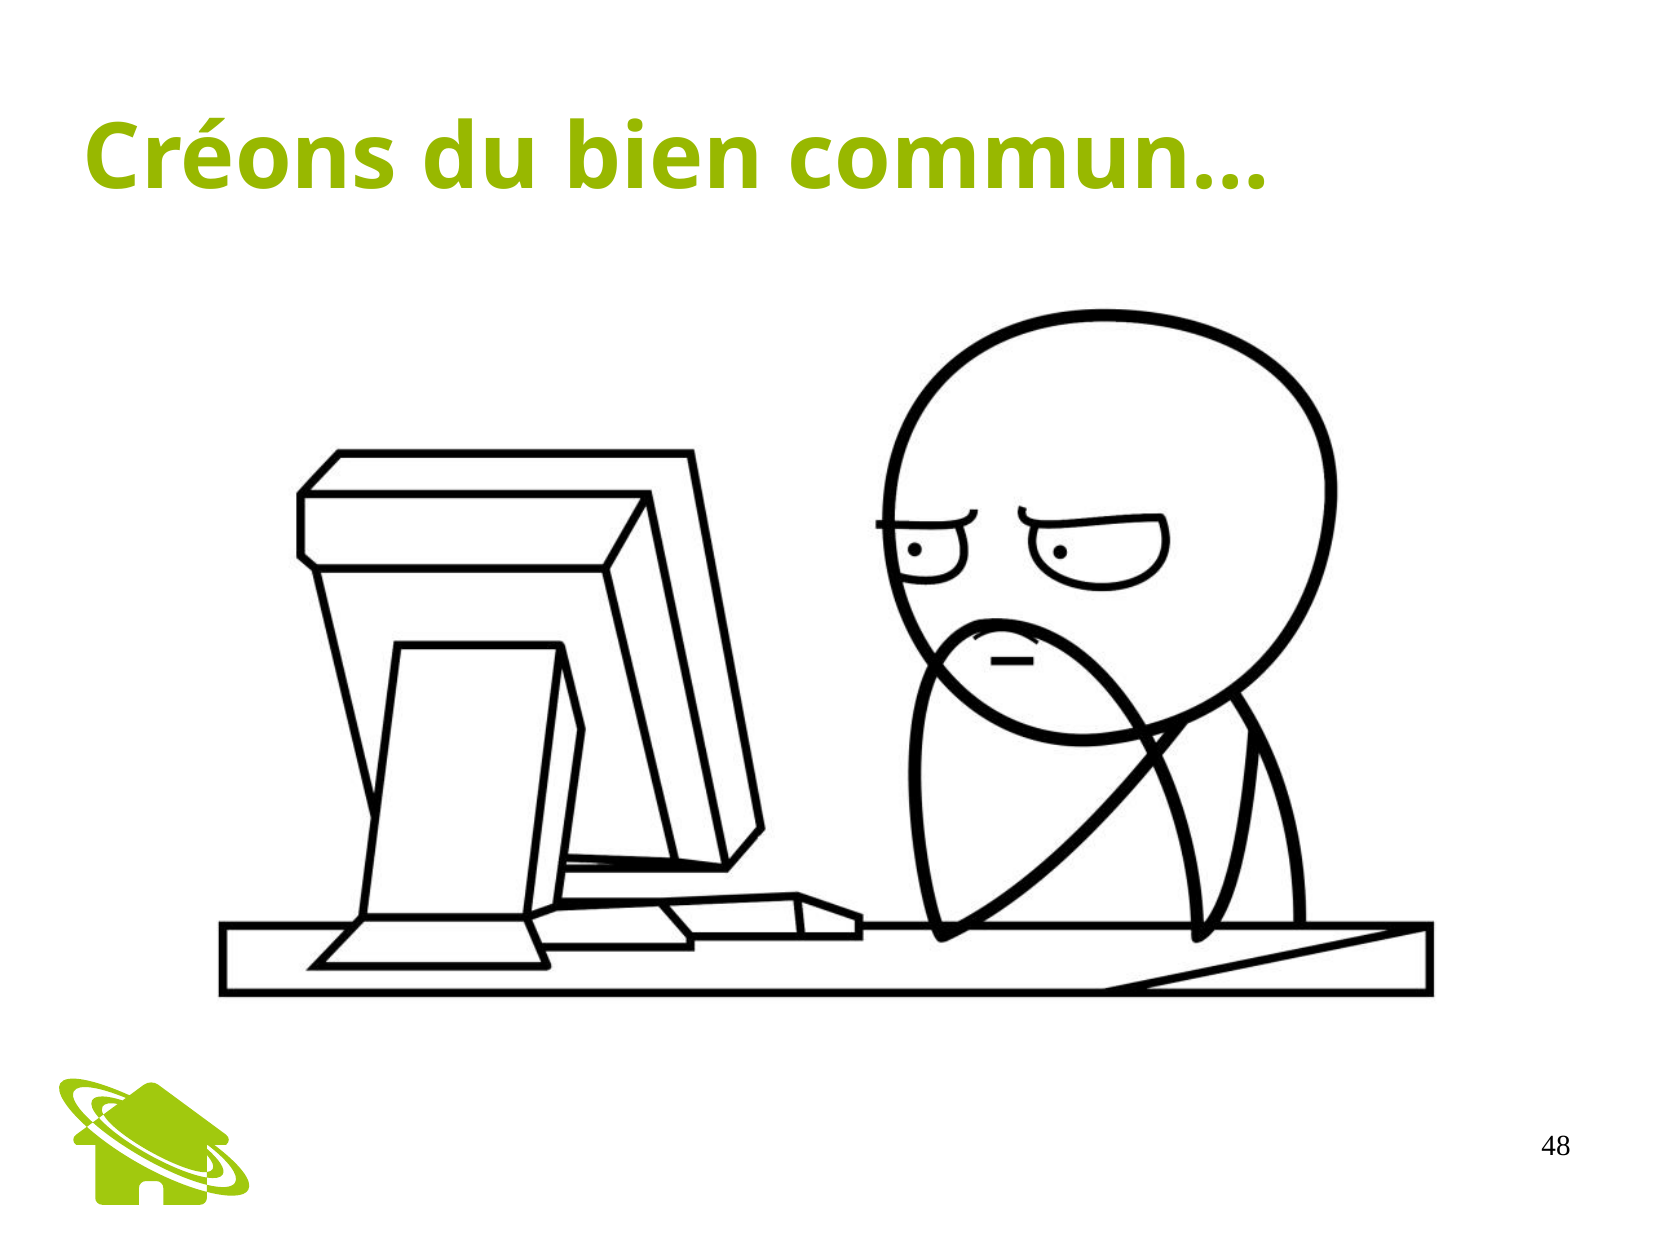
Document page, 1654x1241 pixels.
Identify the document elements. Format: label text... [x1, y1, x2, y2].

title Créons du bien commun… [82, 49, 1571, 257]
picture [206, 290, 1447, 1010]
